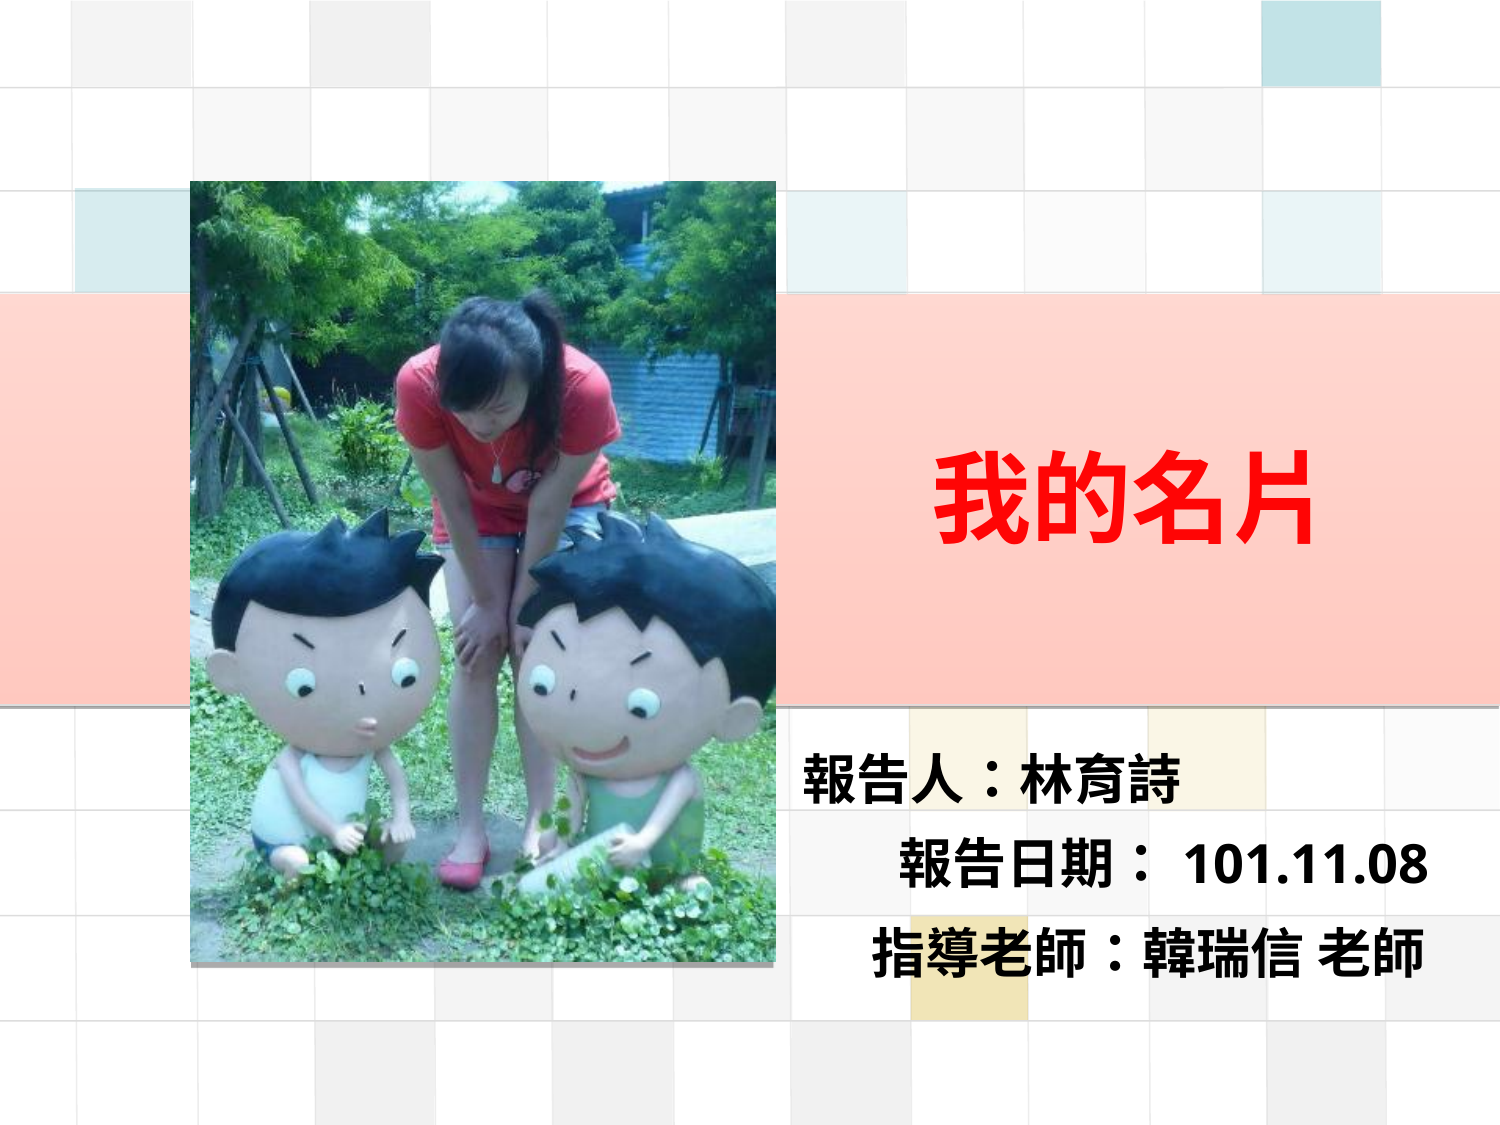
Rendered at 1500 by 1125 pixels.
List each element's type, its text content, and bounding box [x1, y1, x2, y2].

text_box 報告日期：101.11.08 [883, 822, 1471, 922]
title 我的名片 [776, 333, 1488, 657]
subtitle 報告人：林育詩 [787, 737, 1463, 838]
picture [190, 181, 776, 962]
text_box 指導老師：韓瑞信 老師 [856, 911, 1468, 1011]
